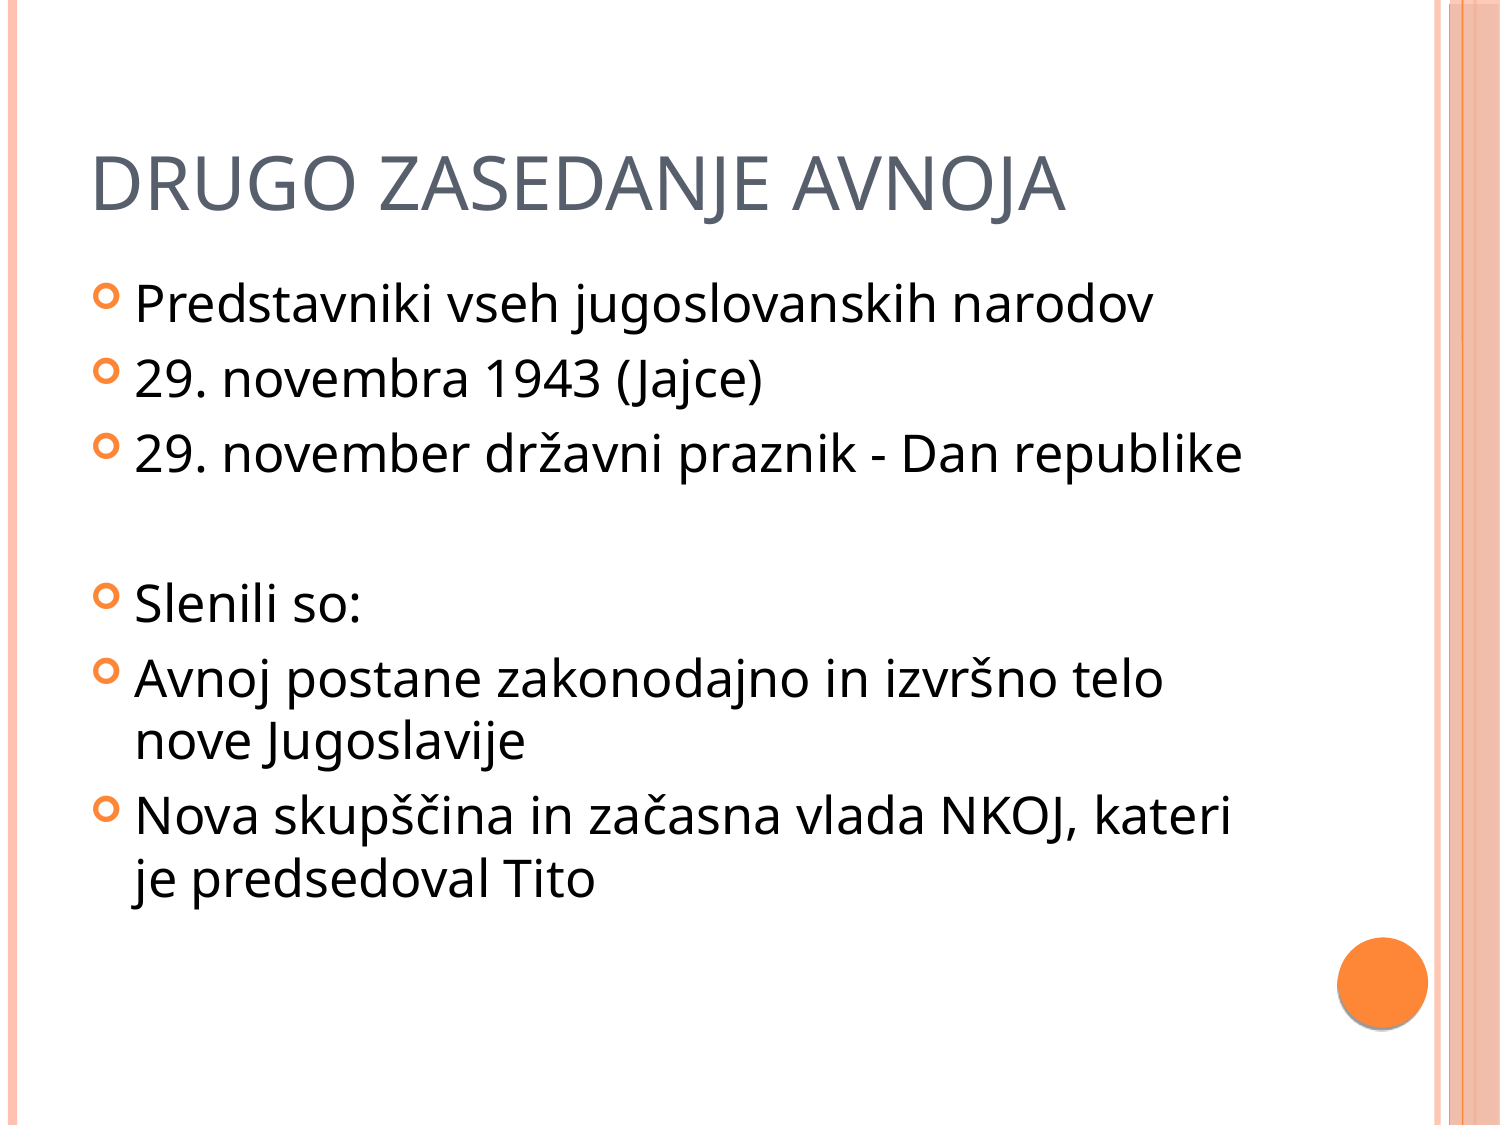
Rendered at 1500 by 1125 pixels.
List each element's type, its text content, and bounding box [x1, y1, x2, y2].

title DRUGO ZASEDANJE AVNOJA [75, 45, 1300, 233]
list Predstavniki vseh jugoslovanskih narodov 29. novembra 1943 (Jajce) 29. november državni praznik - Dan republike Slenili so: Avnoj postane zakonodajno in izvršno telo nove Jugoslavije Nova skupščina in začasna vlada NKOJ, kateri je predsedoval Tito [75, 262, 1300, 1062]
